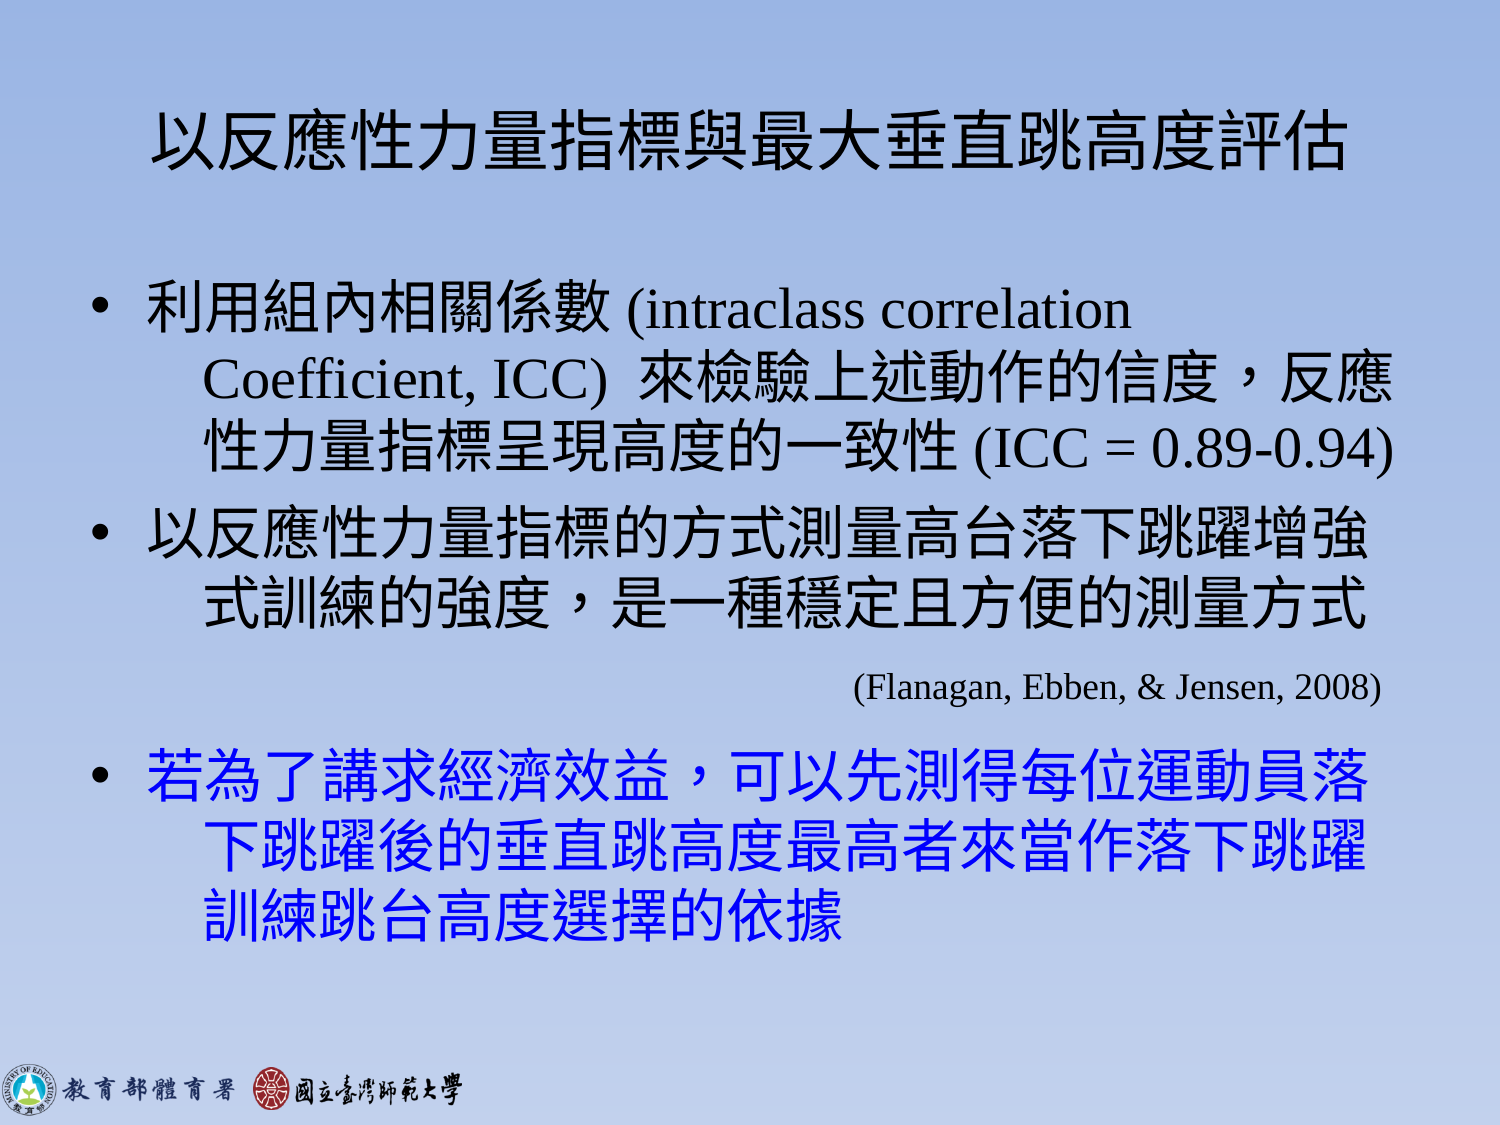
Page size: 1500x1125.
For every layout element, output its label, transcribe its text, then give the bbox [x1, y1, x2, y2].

text_box (Flanagan, Ebben, & Jensen, 2008) [838, 655, 1398, 715]
list 利用組內相關係數(intraclass correlation Coefficient, ICC) 來檢驗上述動作的信度，反應性力量指標呈現高度的一致性(ICC = 0.89-0.94) 以反應性力量指標的方式測量高台落下跳躍增強式訓練的強度，是一種穩定且方便的測量方式 若為了講求經濟效益，可以先測得每位運動員落下跳躍後的垂直跳高度最高者來當作落下跳躍訓練跳台高度選擇的依據 [75, 262, 1426, 1005]
title 以反應性力量指標與最大垂直跳高度評估 [75, 45, 1426, 233]
